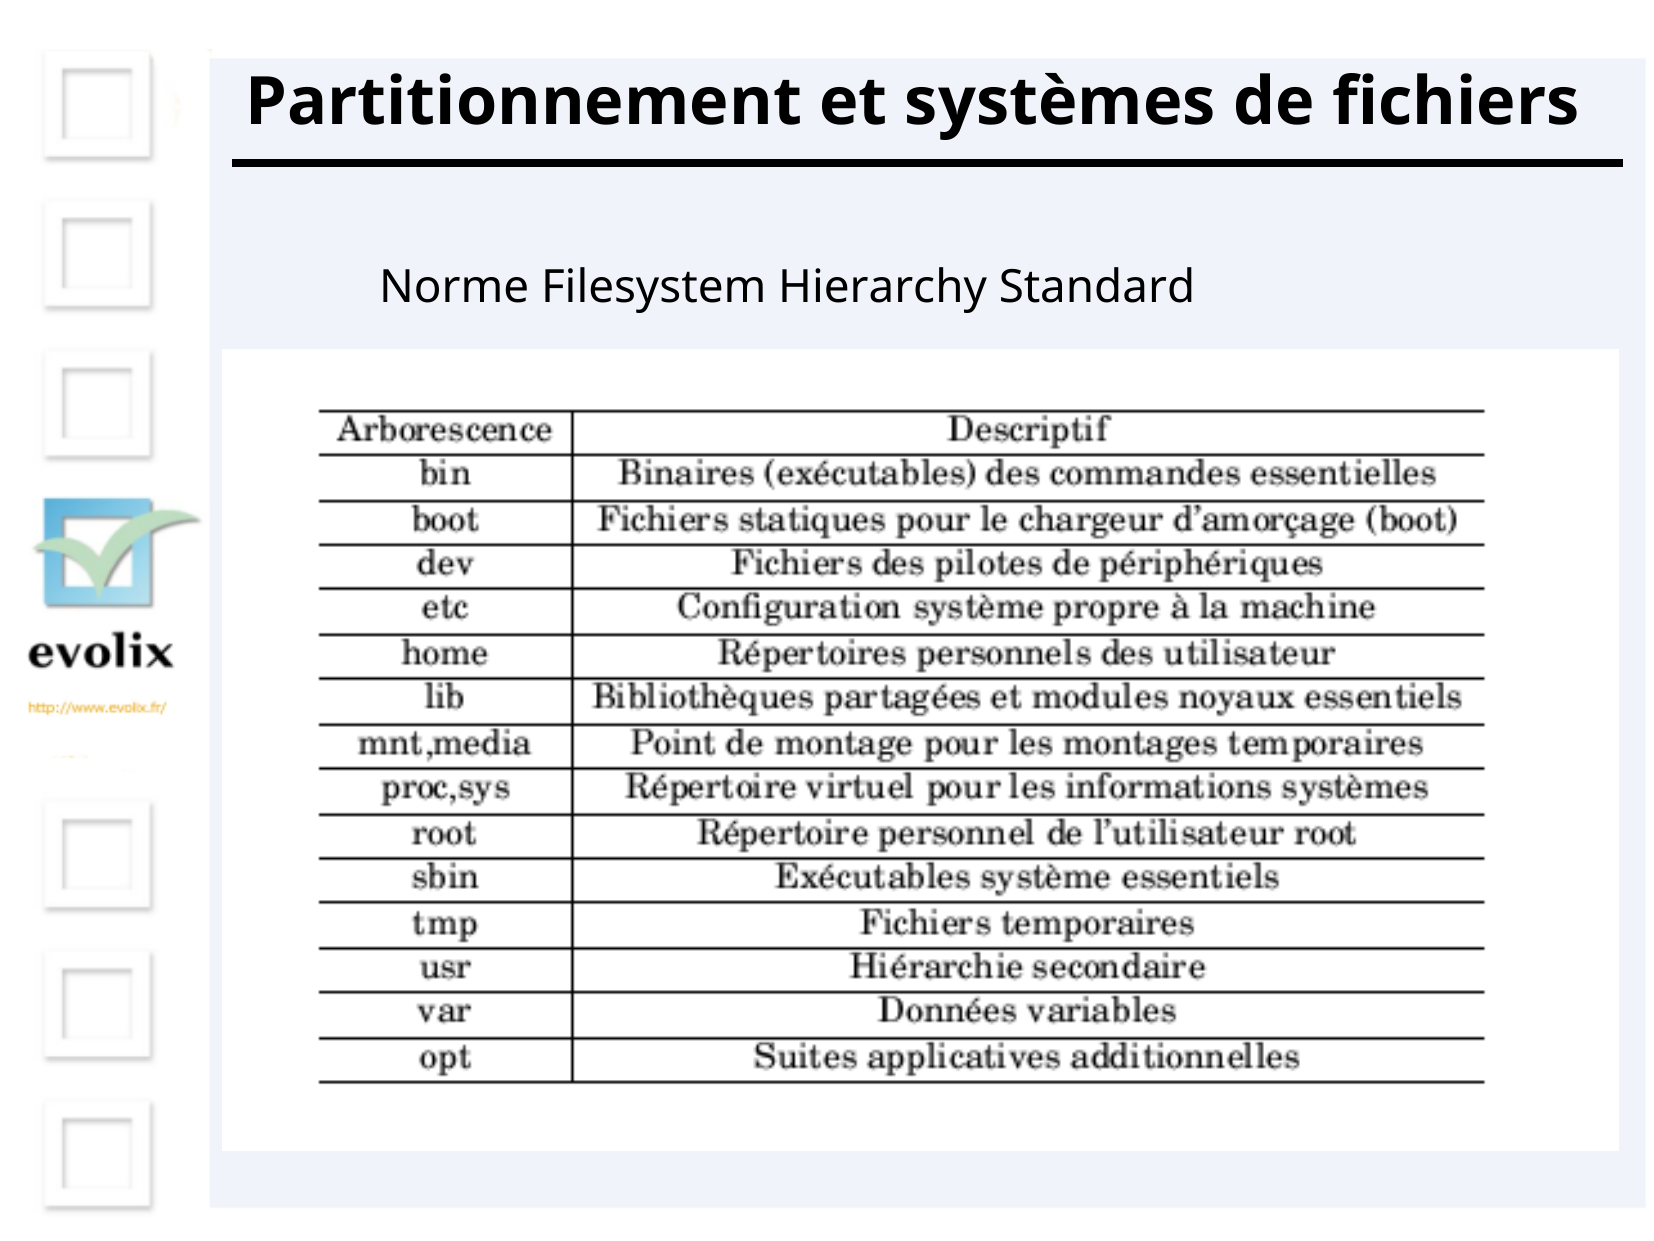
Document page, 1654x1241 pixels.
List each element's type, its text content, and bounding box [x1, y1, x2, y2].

title Partitionnement et systèmes de fichiers [122, 36, 1654, 160]
text_box Norme Filesystem Hierarchy Standard [113, 199, 1462, 496]
picture [0, 49, 1654, 1218]
